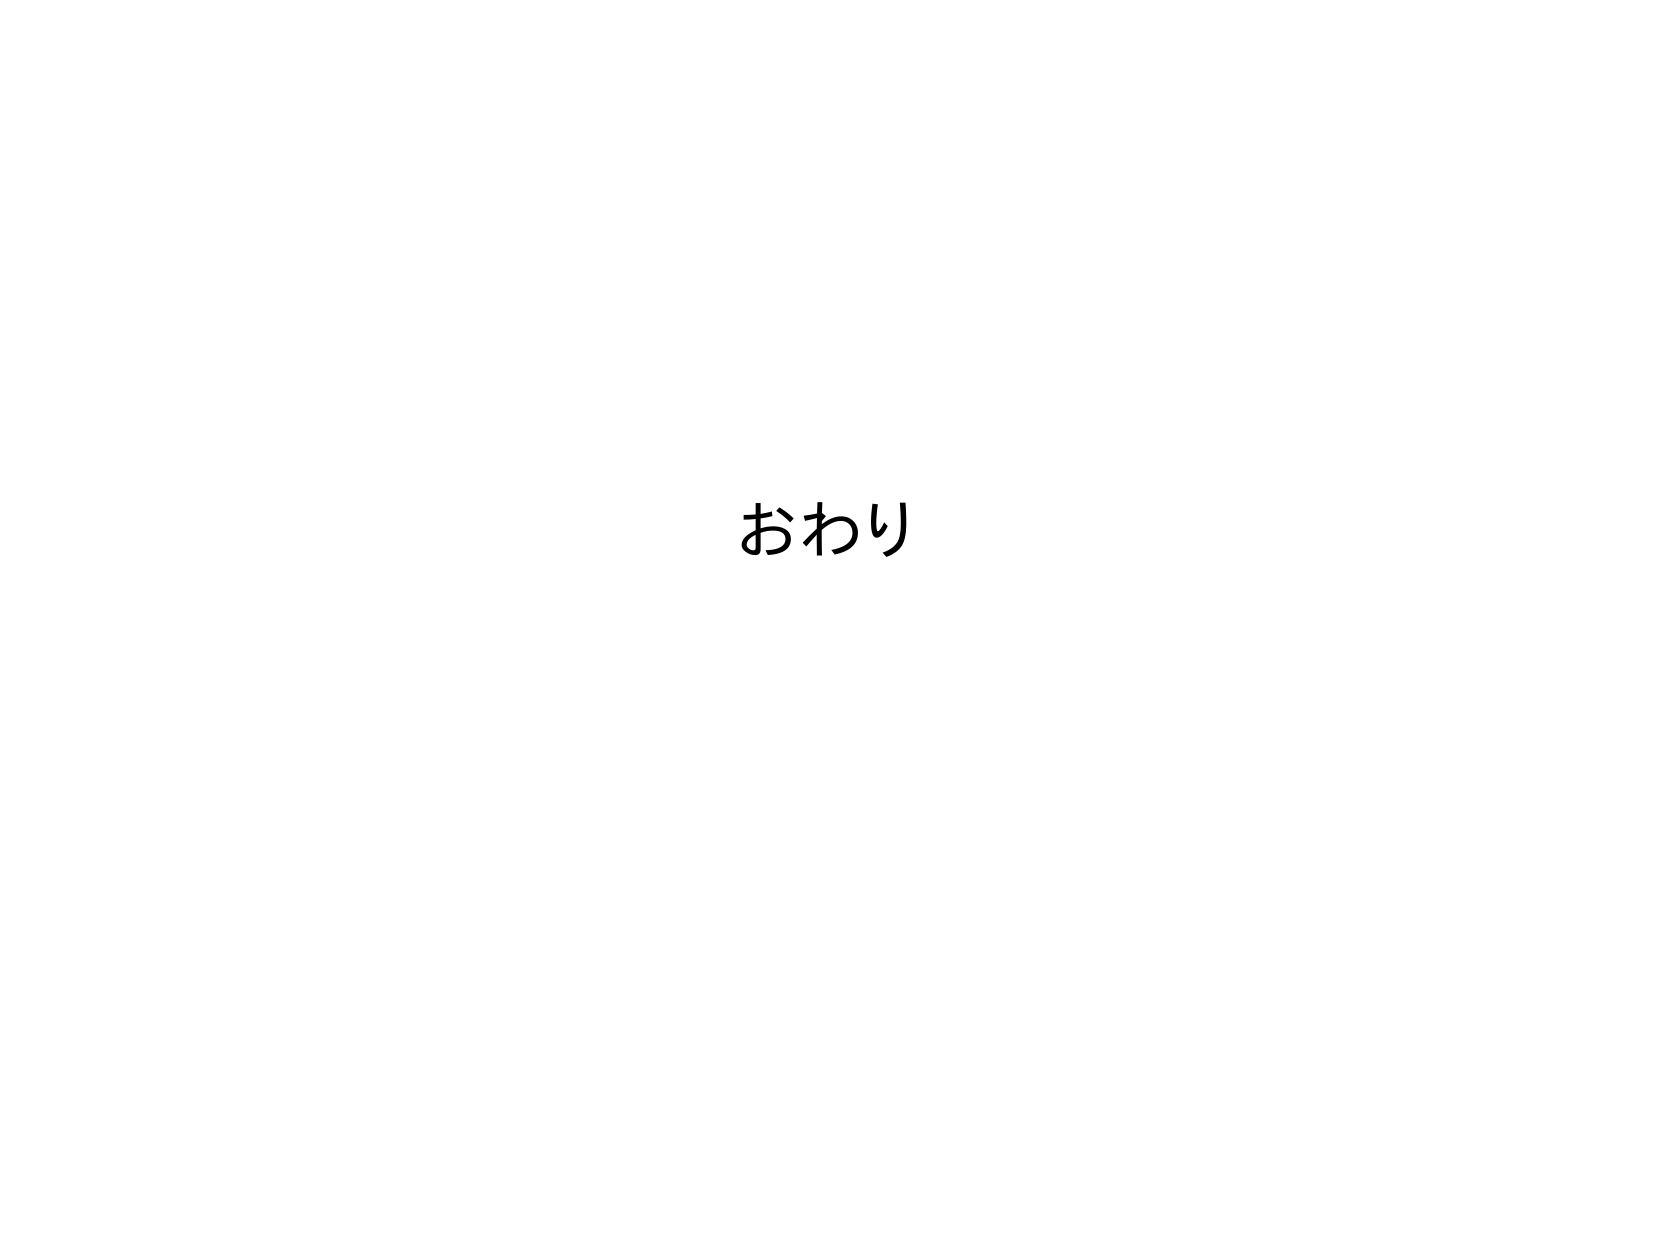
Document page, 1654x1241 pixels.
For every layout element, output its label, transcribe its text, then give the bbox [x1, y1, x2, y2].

subtitle おわり [82, 49, 1571, 1010]
